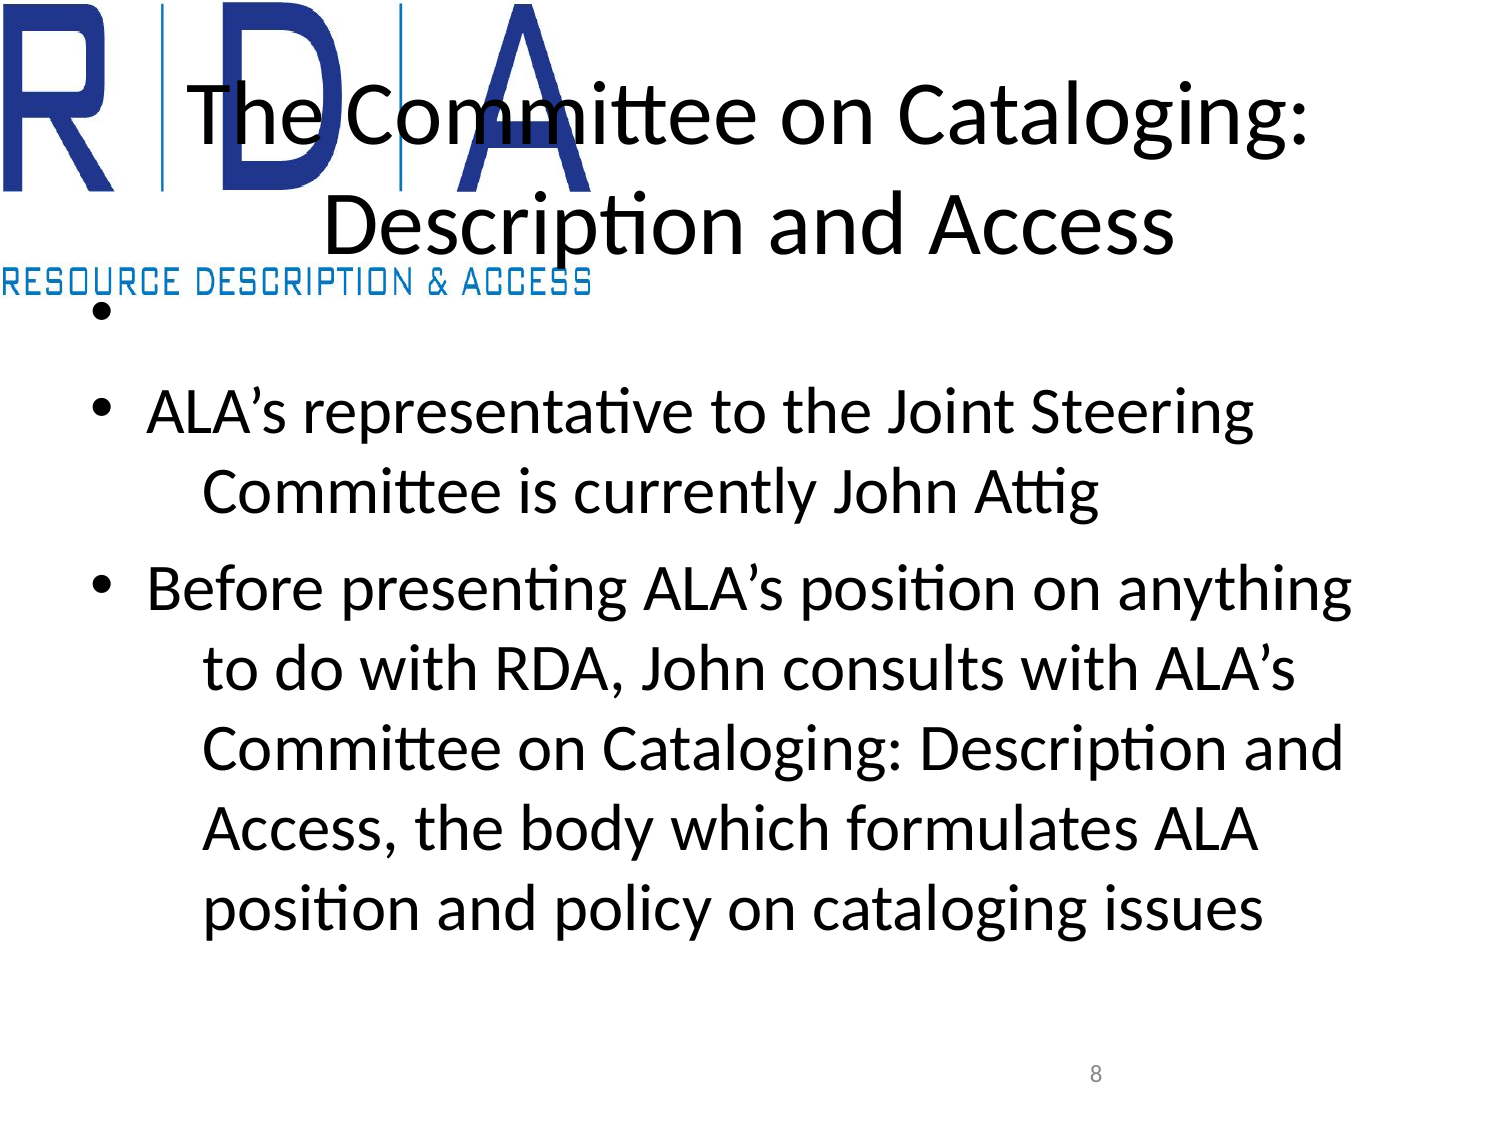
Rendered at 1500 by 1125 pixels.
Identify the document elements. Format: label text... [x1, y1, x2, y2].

title The Committee on Cataloging: Description and Access [75, 45, 1426, 233]
list ALA’s representative to the Joint Steering Committee is currently John Attig Before presenting ALA’s position on anything to do with RDA, John consults with ALA’s Committee on Cataloging: Description and Access, the body which formulates ALA position and policy on cataloging issues [75, 262, 1426, 1005]
text_box 8 [1074, 1042, 1426, 1103]
